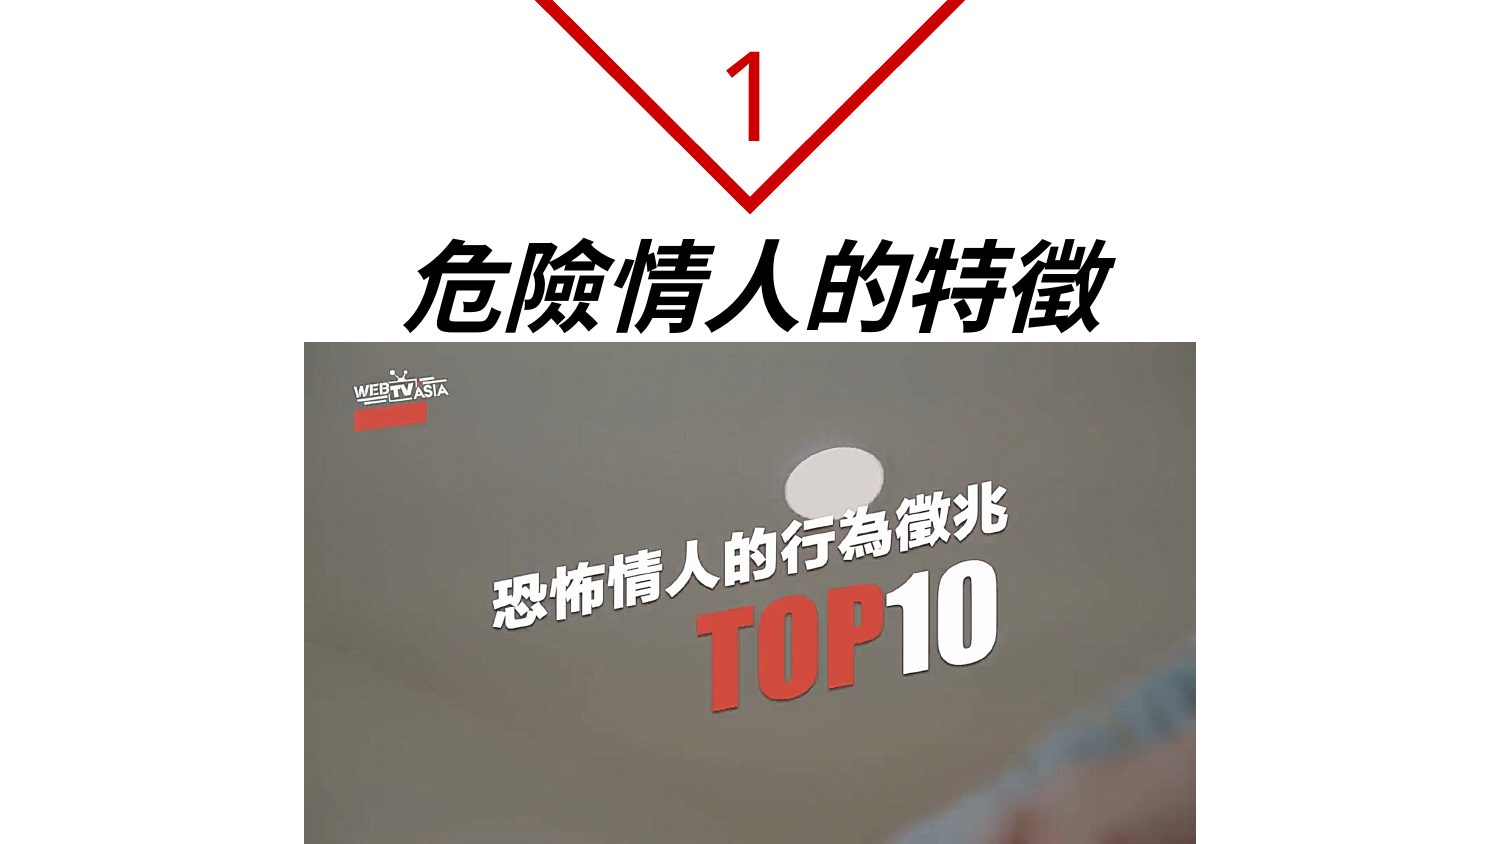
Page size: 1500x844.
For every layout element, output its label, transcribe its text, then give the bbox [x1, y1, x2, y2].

text_box 1 [555, 0, 949, 149]
picture [304, 342, 1196, 844]
title 危險情人的特徵 [350, 209, 1153, 400]
